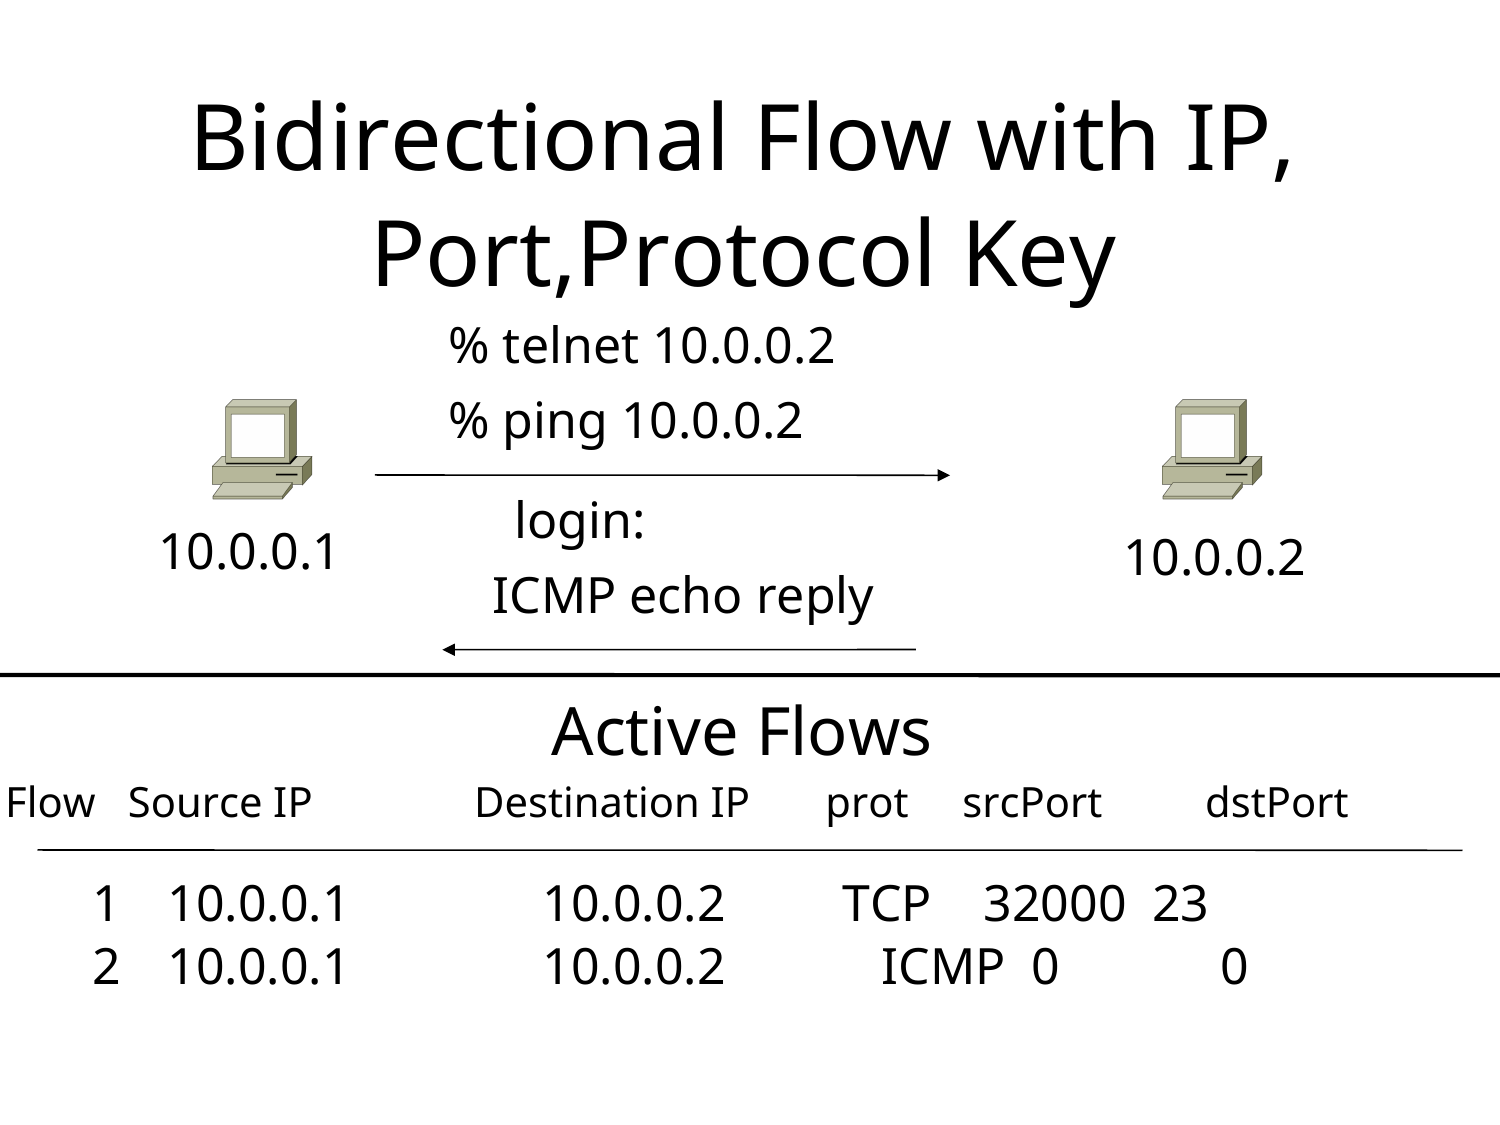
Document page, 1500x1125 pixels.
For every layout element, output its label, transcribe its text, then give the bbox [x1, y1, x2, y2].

text_box % ping 10.0.0.2 [443, 387, 812, 452]
text_box login: [509, 487, 653, 552]
text_box Flow Source IP Destination IP prot srcPort dstPort [0, 774, 1500, 886]
text_box 1 10.0.0.1 10.0.0.2 TCP 32000 23 2 10.0.0.1 10.0.0.2 ICMP 0 0 [87, 870, 1463, 1002]
picture [1162, 399, 1263, 501]
title Bidirectional Flow with IP, Port,Protocol Key [112, 62, 1388, 325]
text_box 10.0.0.2 [1117, 525, 1313, 589]
text_box Active Flows [529, 687, 941, 772]
picture [212, 399, 313, 501]
text_box ICMP echo reply [487, 562, 957, 638]
text_box 10.0.0.1 [152, 519, 348, 583]
text_box % telnet 10.0.0.2 [443, 312, 843, 377]
